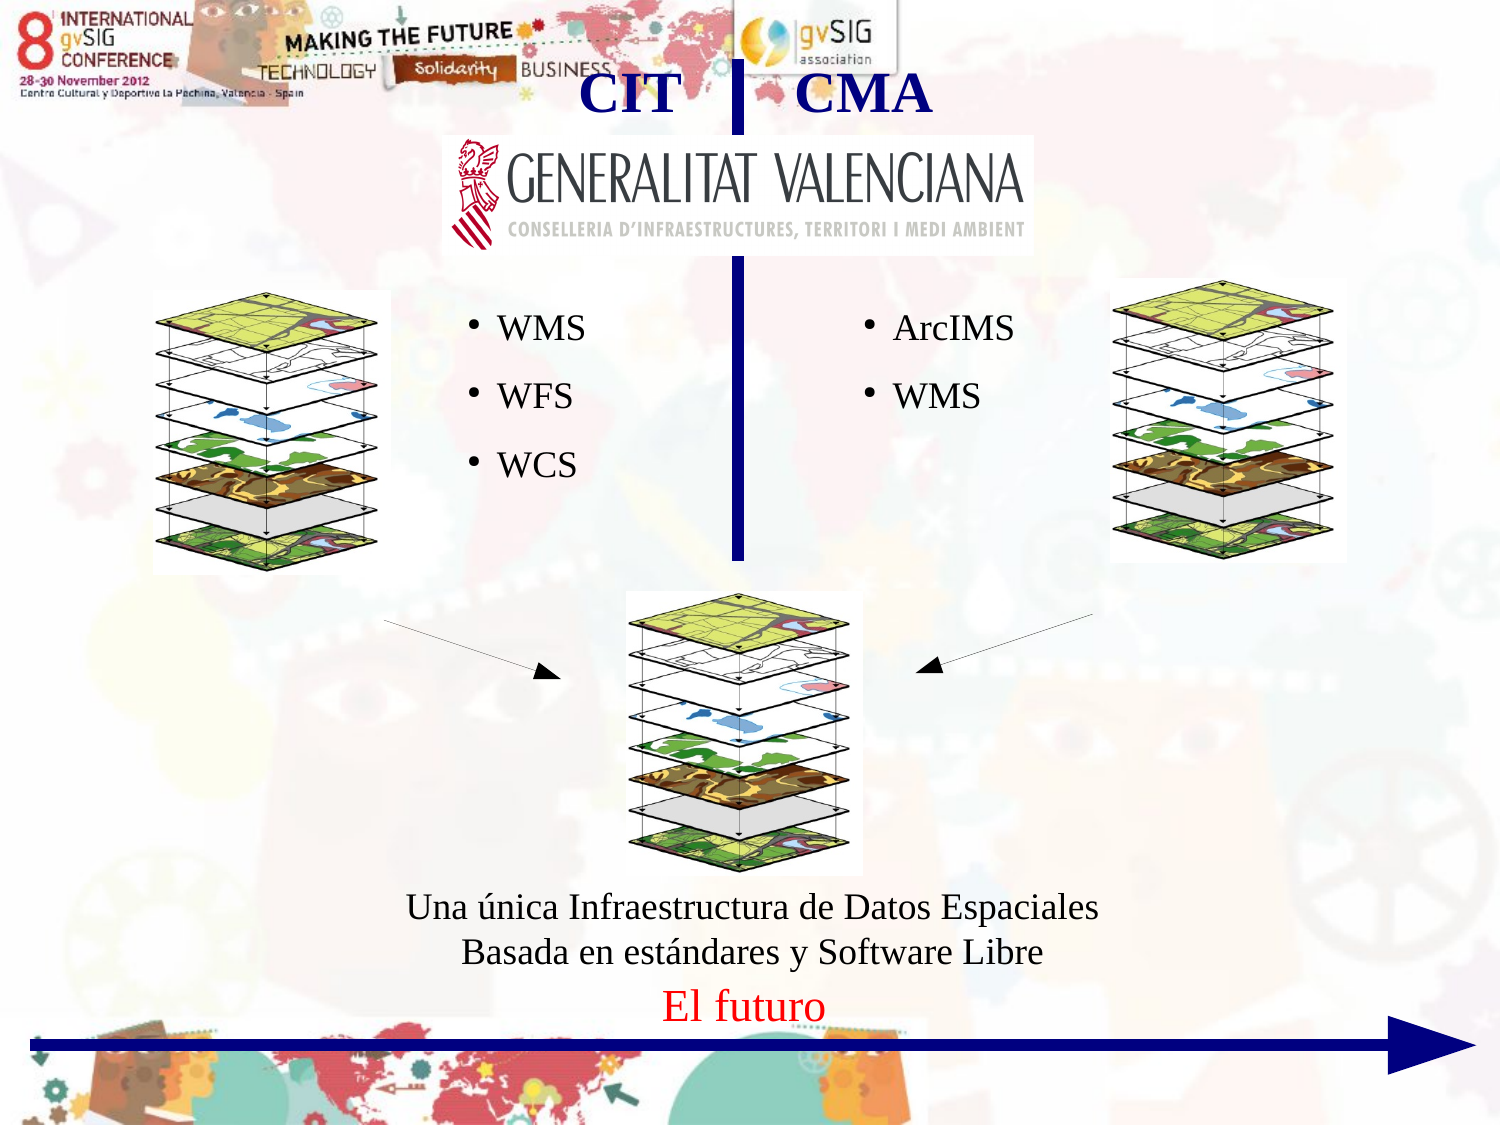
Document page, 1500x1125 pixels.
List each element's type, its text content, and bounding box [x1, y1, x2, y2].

text_box WMS WFS WCS [393, 295, 650, 493]
text_box ArcIMS WMS [789, 295, 1046, 425]
text_box CIT [519, 47, 697, 133]
text_box El futuro [590, 980, 898, 1039]
text_box CMA [779, 47, 1093, 133]
picture [0, 0, 1500, 1125]
text_box Una única Infraestructura de Datos Espaciales Basada en estándares y Software Libre [265, 873, 1152, 980]
